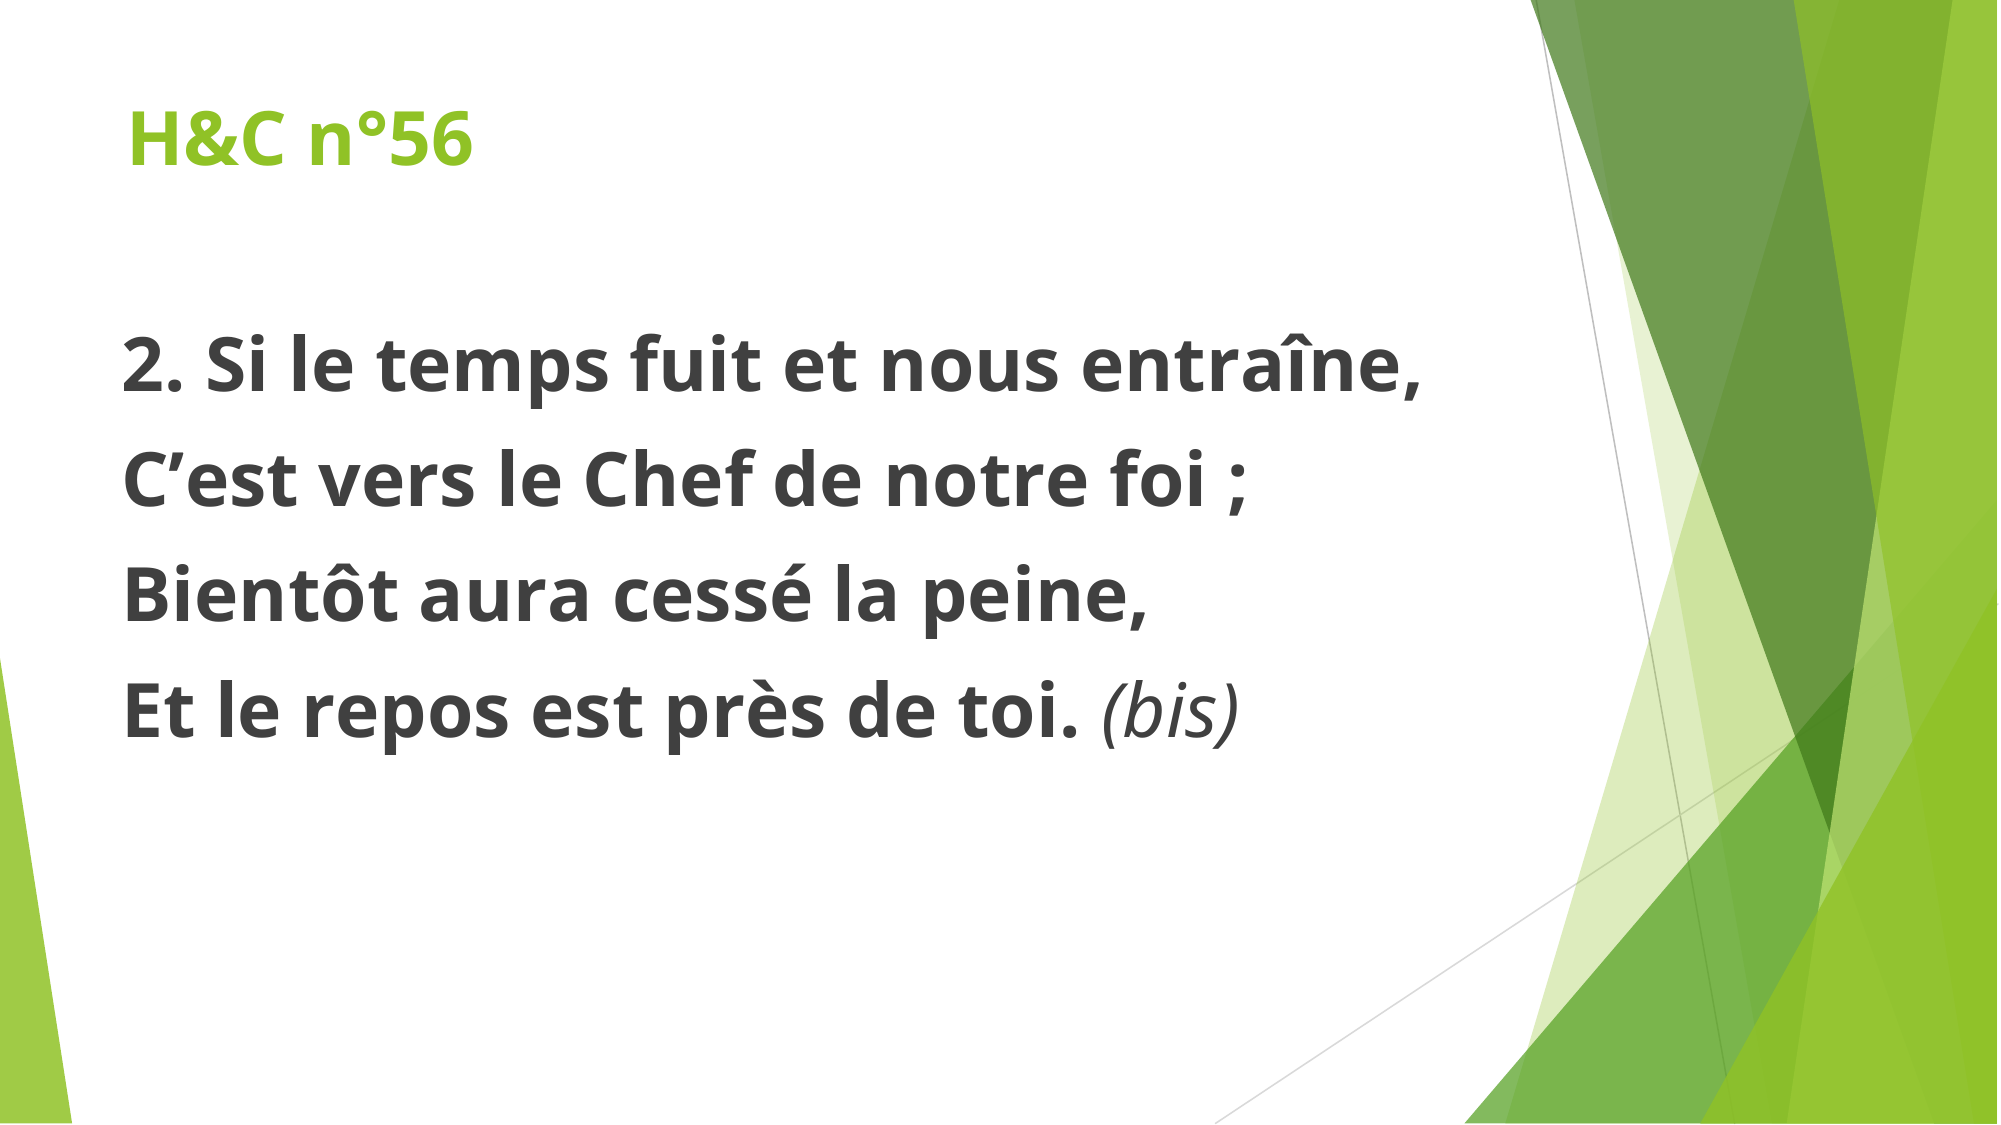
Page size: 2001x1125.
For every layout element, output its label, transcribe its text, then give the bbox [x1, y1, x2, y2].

text_box H&C n°56 [111, 82, 1522, 189]
text_box 2. Si le temps fuit et nous entraîne, C’est vers le Chef de notre foi ; Bientôt aura cessé la peine, Et le repos est près de toi. (bis) [106, 295, 1961, 1074]
